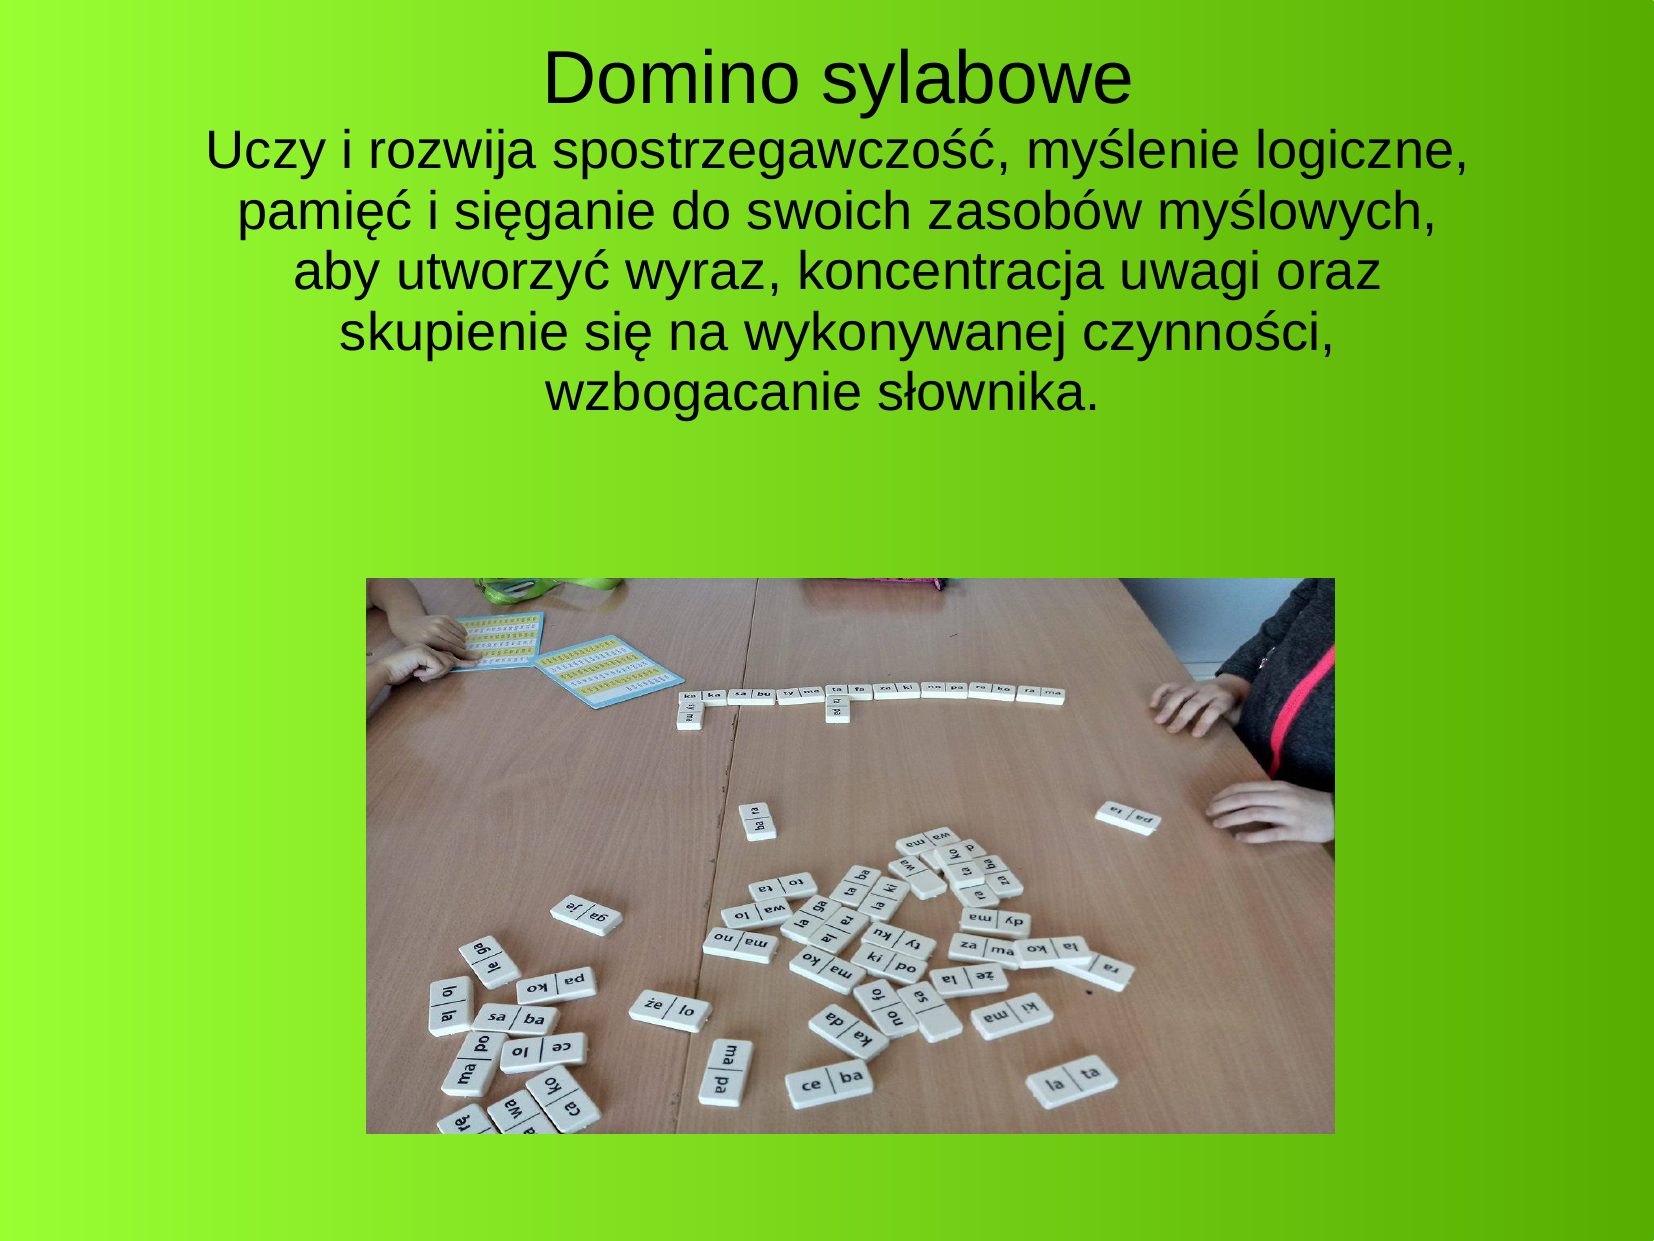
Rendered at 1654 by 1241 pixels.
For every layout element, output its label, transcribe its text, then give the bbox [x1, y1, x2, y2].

title Domino sylabowe Uczy i rozwija spostrzegawczość, myślenie logiczne, pamięć i sięganie do swoich zasobów myślowych, aby utworzyć wyraz, koncentracja uwagi oraz skupienie się na wykonywanej czynności, wzbogacanie słownika. [188, 35, 1489, 730]
picture [366, 578, 1335, 1134]
